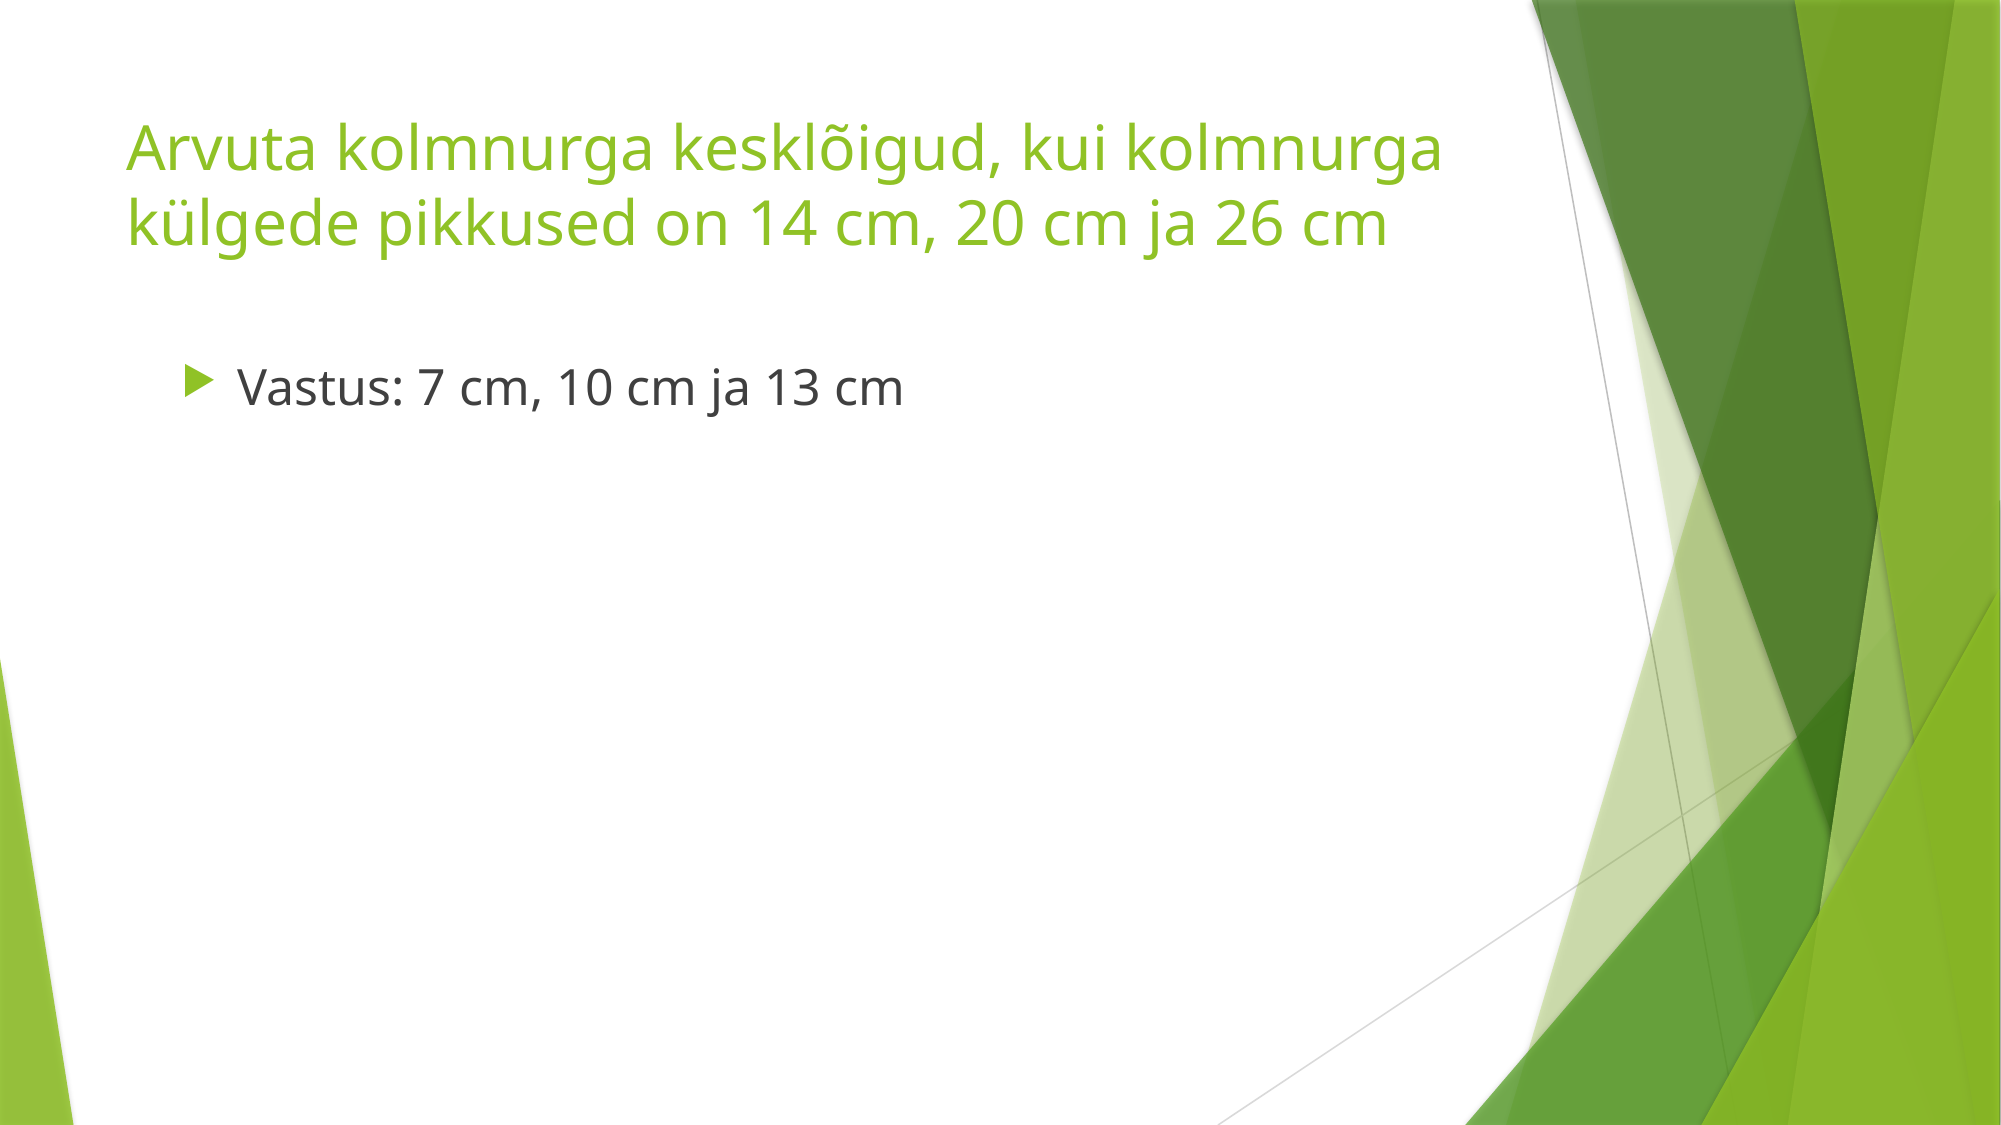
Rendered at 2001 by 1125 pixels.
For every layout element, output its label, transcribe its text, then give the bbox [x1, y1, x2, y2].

list Vastus: 7 cm, 10 cm ja 13 cm [166, 348, 1577, 985]
title Arvuta kolmnurga kesklõigud, kui kolmnurga külgede pikkused on 14 cm, 20 cm ja 26 cm [111, 100, 1531, 329]
